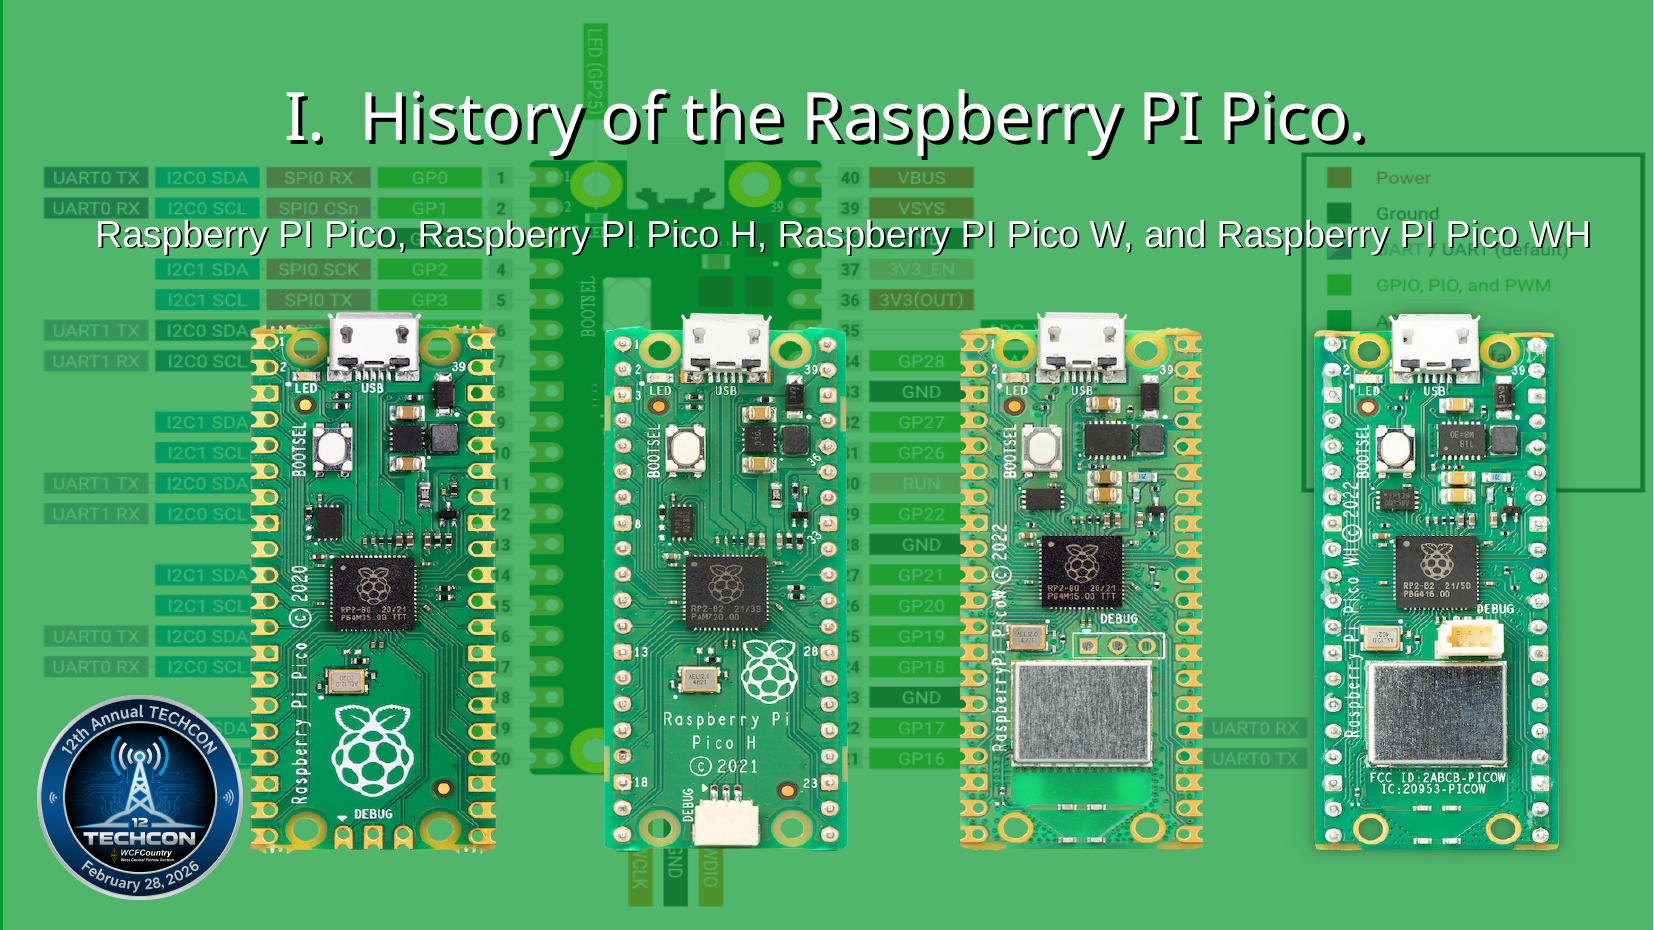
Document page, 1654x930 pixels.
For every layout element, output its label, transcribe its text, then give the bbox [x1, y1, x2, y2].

title I. History of the Raspberry PI Pico. [82, 37, 1571, 193]
picture [37, 299, 1576, 900]
text_box Raspberry PI Pico, Raspberry PI Pico H, Raspberry PI Pico W, and Raspberry PI Pico WH [75, 205, 1613, 263]
